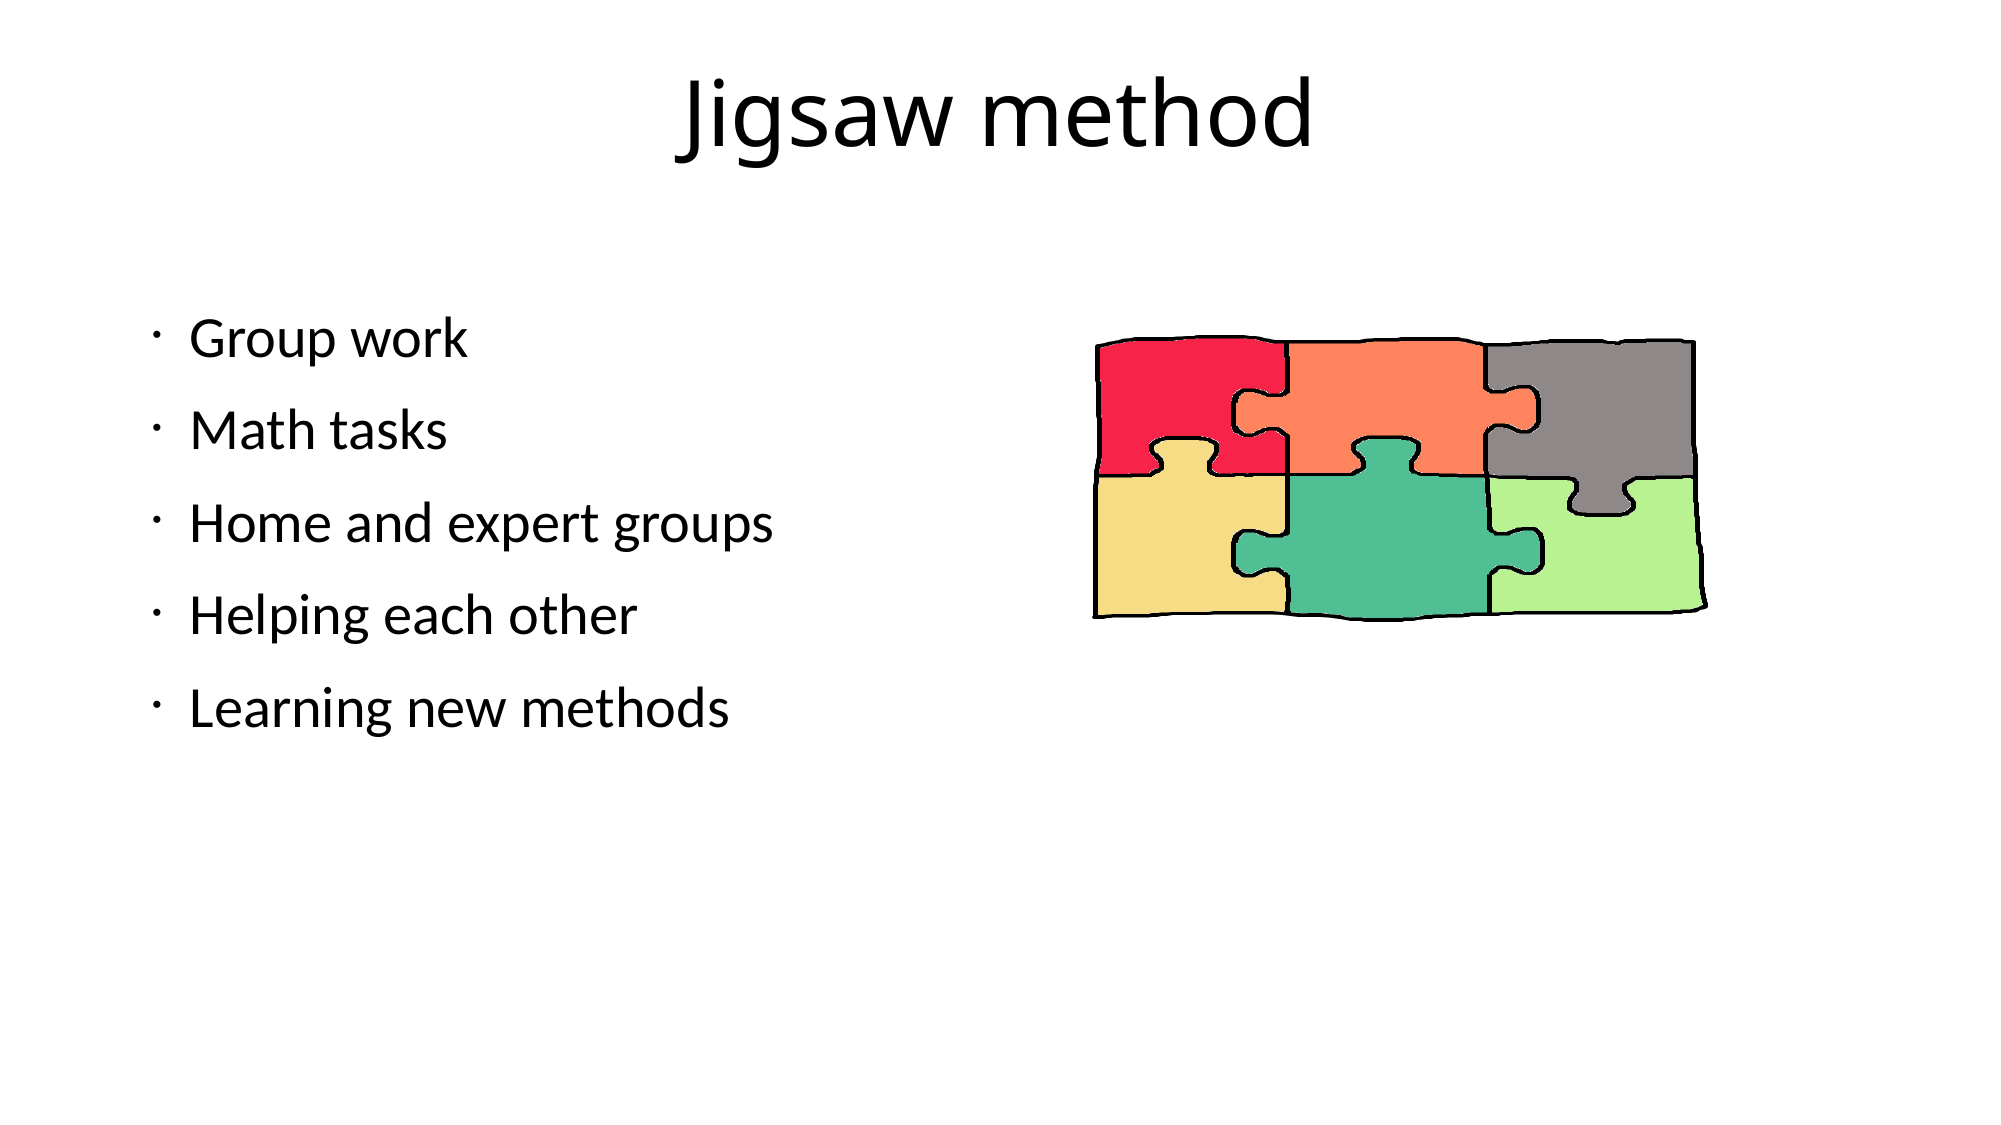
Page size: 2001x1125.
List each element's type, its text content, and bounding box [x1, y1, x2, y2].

title Jigsaw method [137, 59, 1863, 278]
picture [957, 299, 1840, 657]
list Group work Math tasks Home and expert groups Helping each other Learning new methods [137, 299, 1863, 1014]
